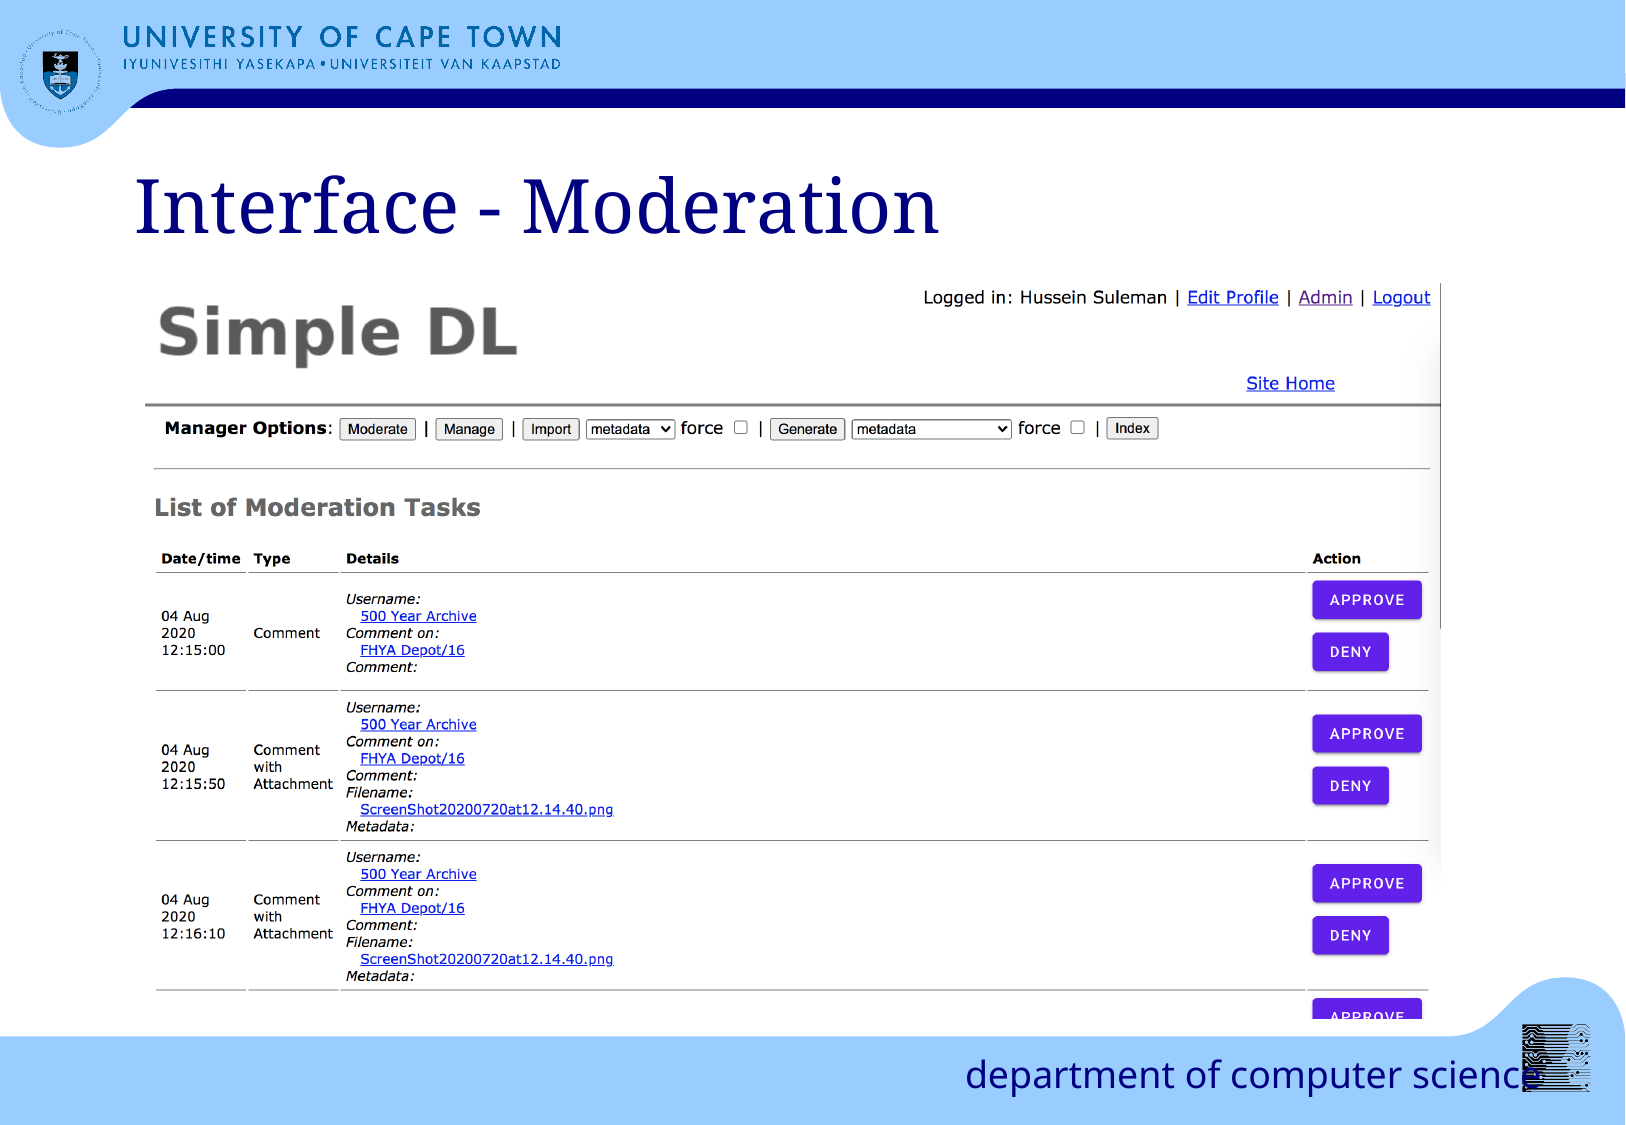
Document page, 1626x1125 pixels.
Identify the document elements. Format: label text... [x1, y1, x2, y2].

title Interface - Moderation [134, 140, 1571, 268]
picture [120, 23, 563, 71]
picture [1522, 1024, 1591, 1092]
picture [145, 283, 1441, 1020]
picture [1526, 1070, 1536, 1076]
picture [0, 18, 114, 126]
